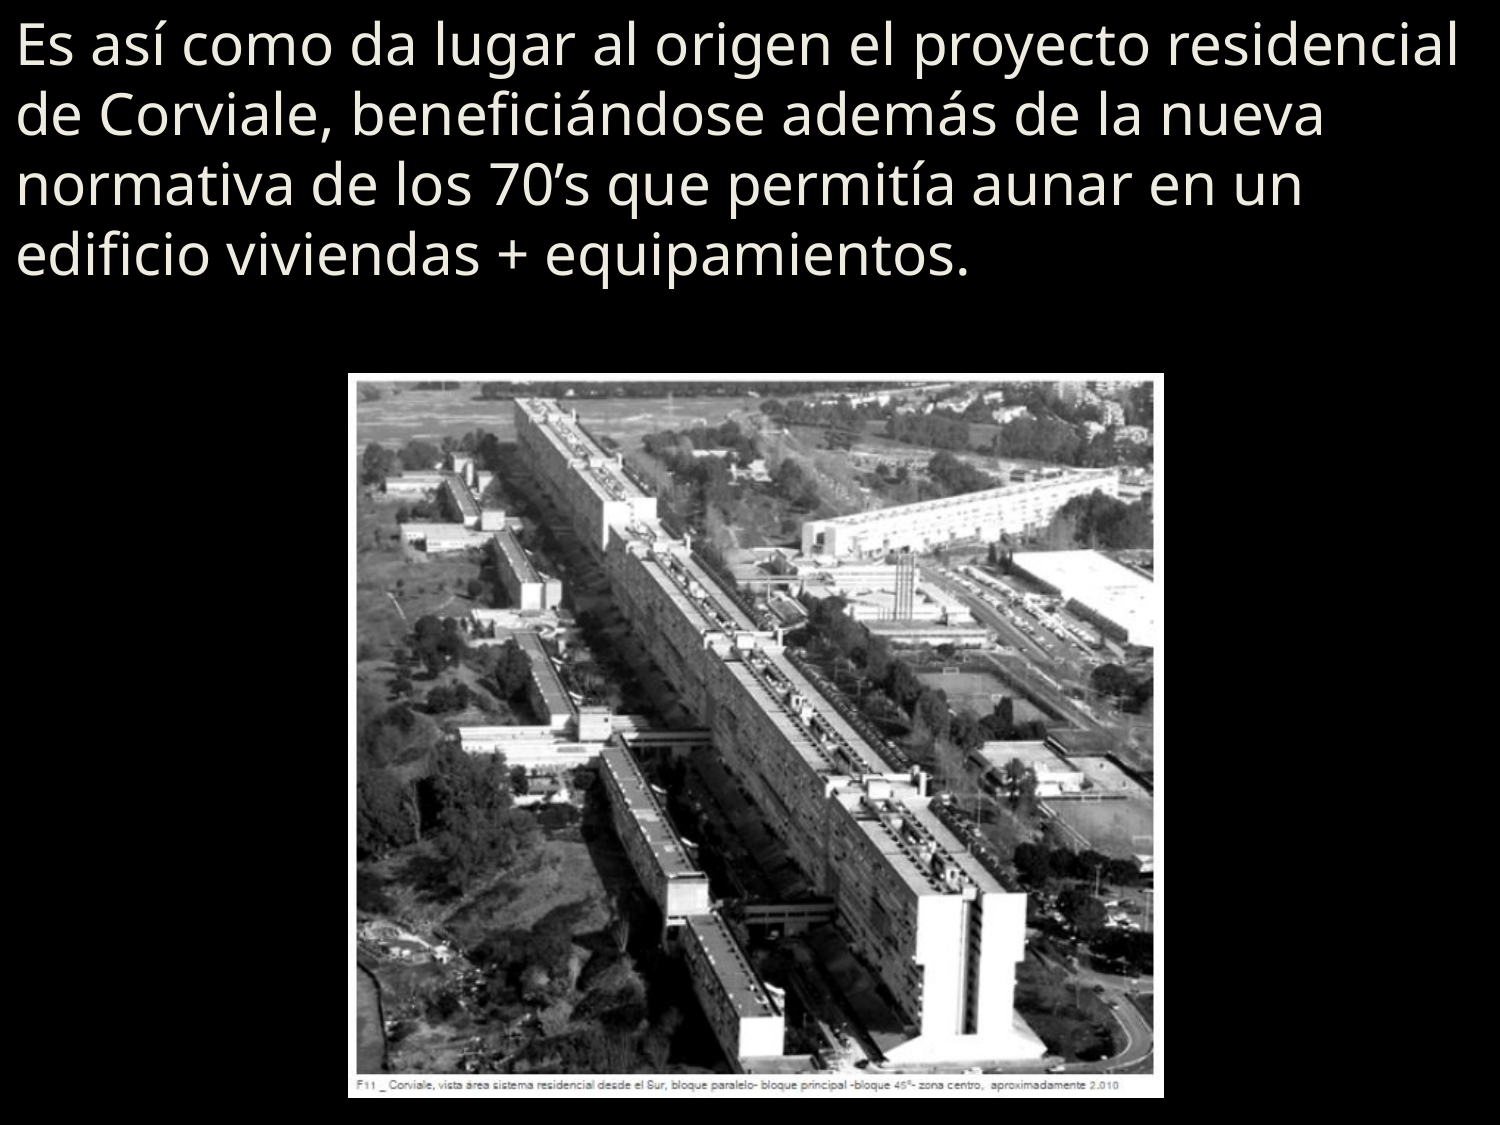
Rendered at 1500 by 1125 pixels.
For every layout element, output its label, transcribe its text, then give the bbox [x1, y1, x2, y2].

text_box Es así como da lugar al origen el proyecto residencial de Corviale, beneficiándose además de la nueva normativa de los 70’s que permitía aunar en un edificio viviendas + equipamientos. [0, 0, 1500, 369]
picture [348, 373, 1164, 1098]
